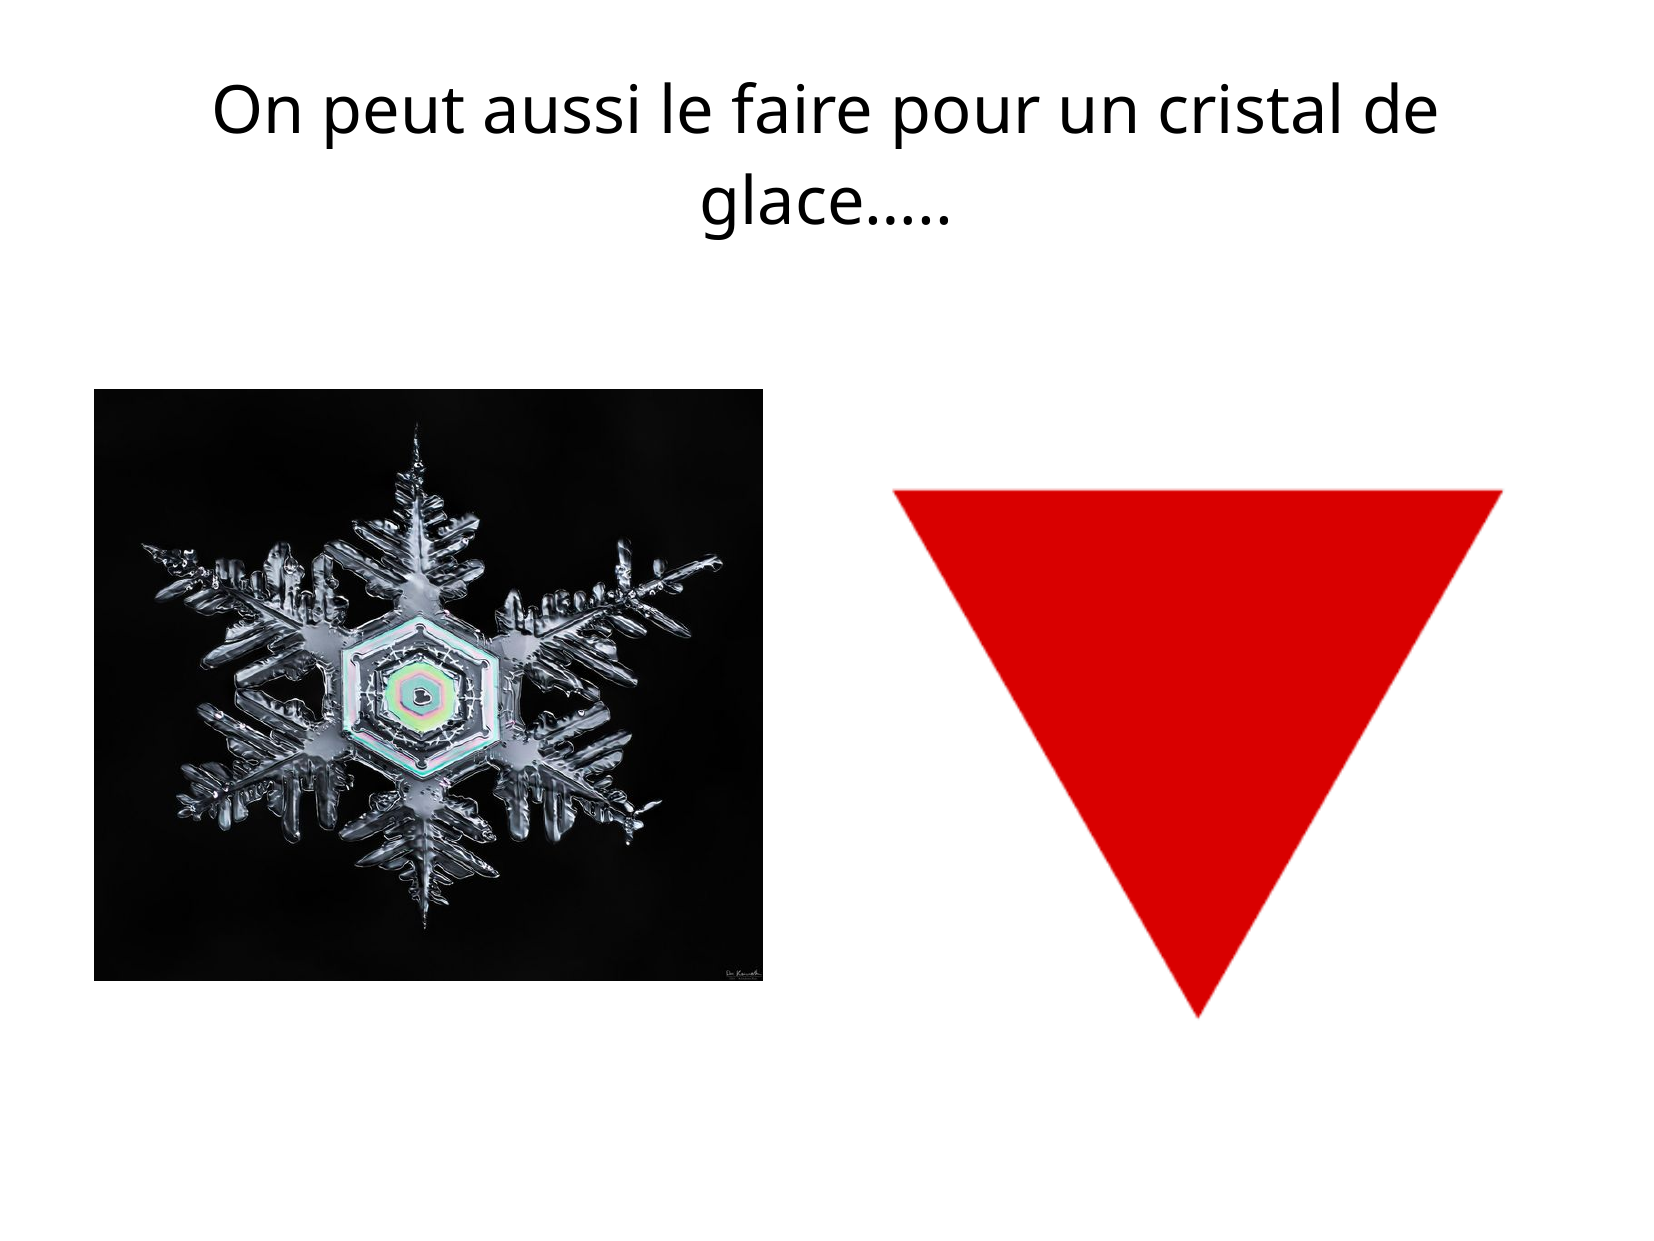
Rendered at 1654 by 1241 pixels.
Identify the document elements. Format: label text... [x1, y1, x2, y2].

picture [94, 389, 763, 981]
picture [838, 307, 1558, 1027]
title On peut aussi le faire pour un cristal de glace….. [82, 49, 1571, 257]
